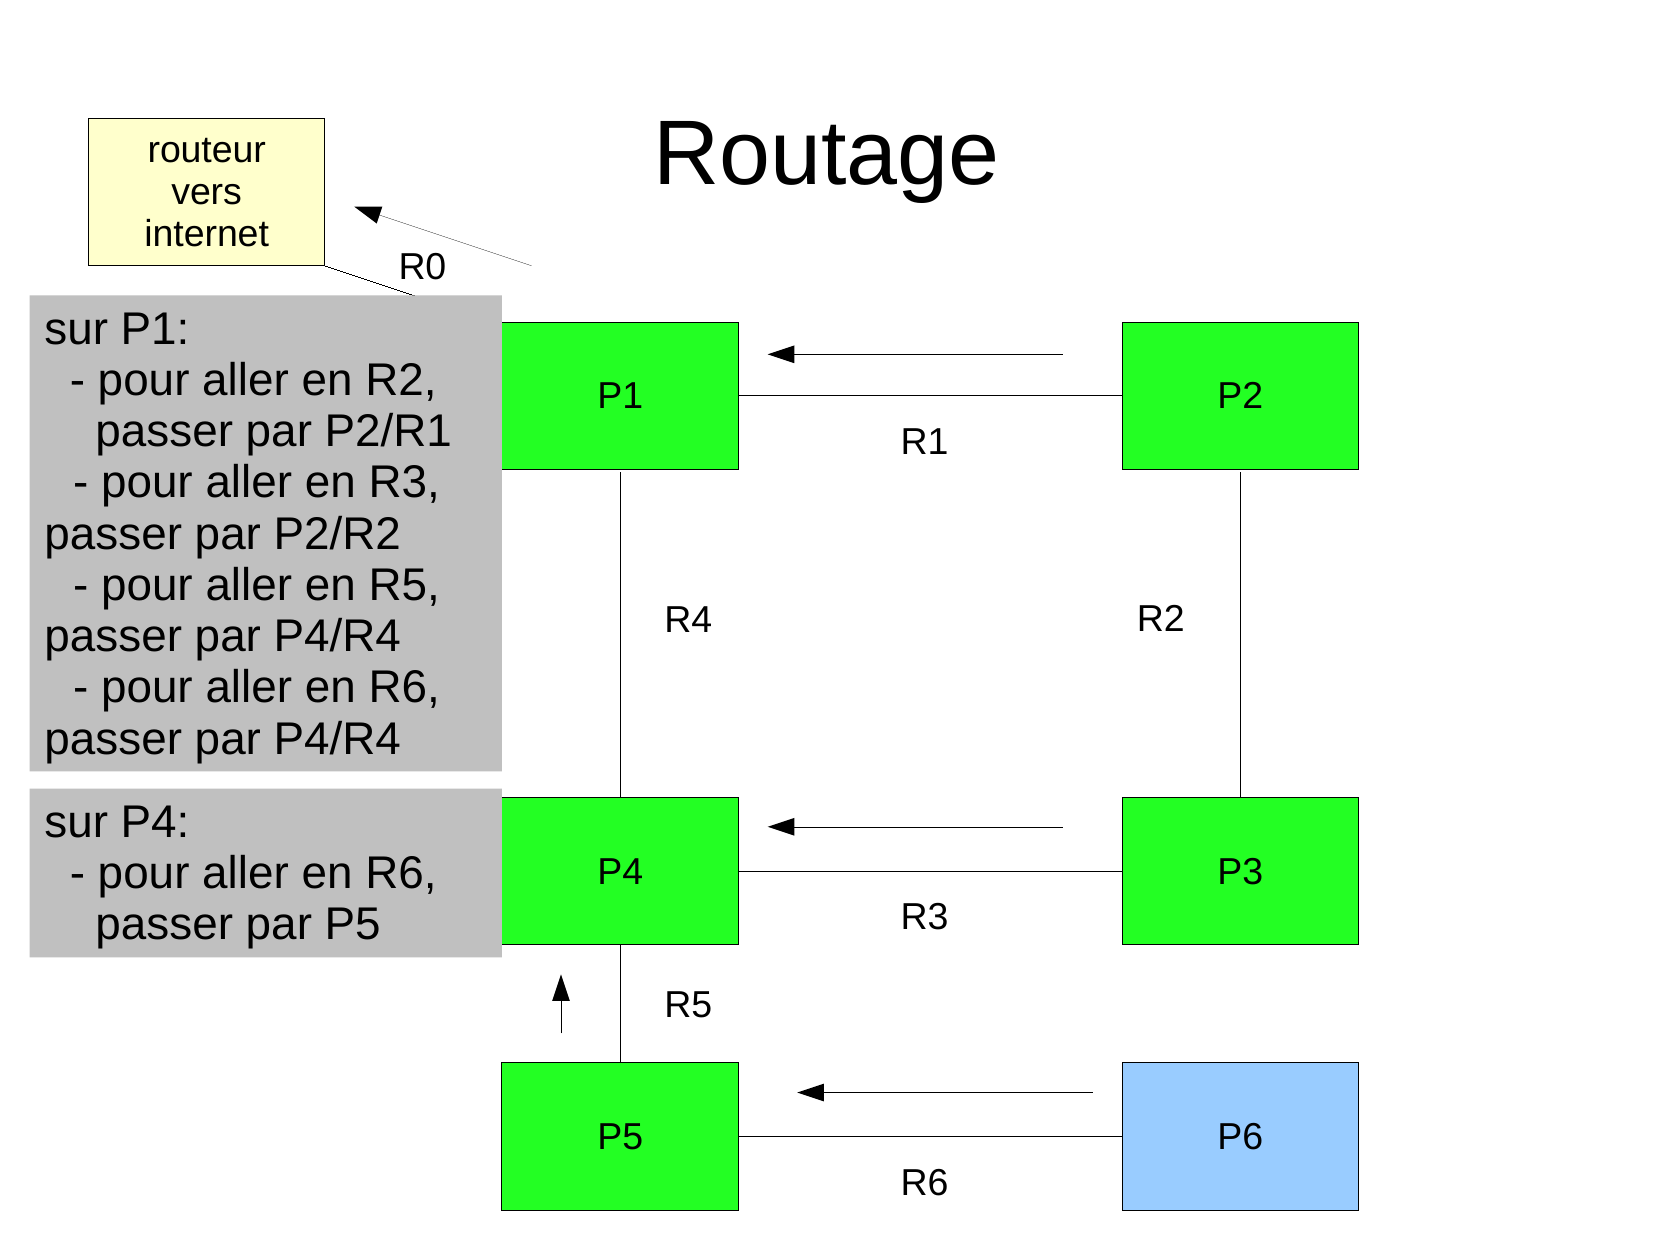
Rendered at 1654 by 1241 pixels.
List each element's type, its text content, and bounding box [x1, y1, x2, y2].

title Routage [82, 49, 1571, 257]
text_box P6 [1122, 1062, 1359, 1211]
text_box P1 [502, 322, 739, 470]
text_box R3 [885, 888, 975, 945]
text_box R0 [452, 238, 473, 245]
text_box R1 [885, 413, 975, 471]
text_box R2 [1122, 590, 1211, 648]
text_box R4 [649, 590, 739, 648]
text_box P2 [1122, 322, 1359, 470]
text_box sur P1: - pour aller en R2, passer par P2/R1 - pour aller en R3, passer par P2/R2 - pour aller en R5, passer par P4/R4 - pour aller en R6, passer par P4/R4 [29, 295, 502, 772]
text_box R5 [649, 976, 739, 1034]
text_box P3 [1122, 797, 1359, 945]
text_box R0 [383, 238, 473, 295]
text_box routeur vers internet [88, 118, 325, 266]
text_box R6 [885, 1153, 975, 1211]
text_box P5 [501, 1062, 739, 1211]
text_box P4 [502, 797, 739, 945]
text_box sur P4: - pour aller en R6, passer par P5 [29, 788, 502, 958]
title Routage [473, 247, 501, 257]
